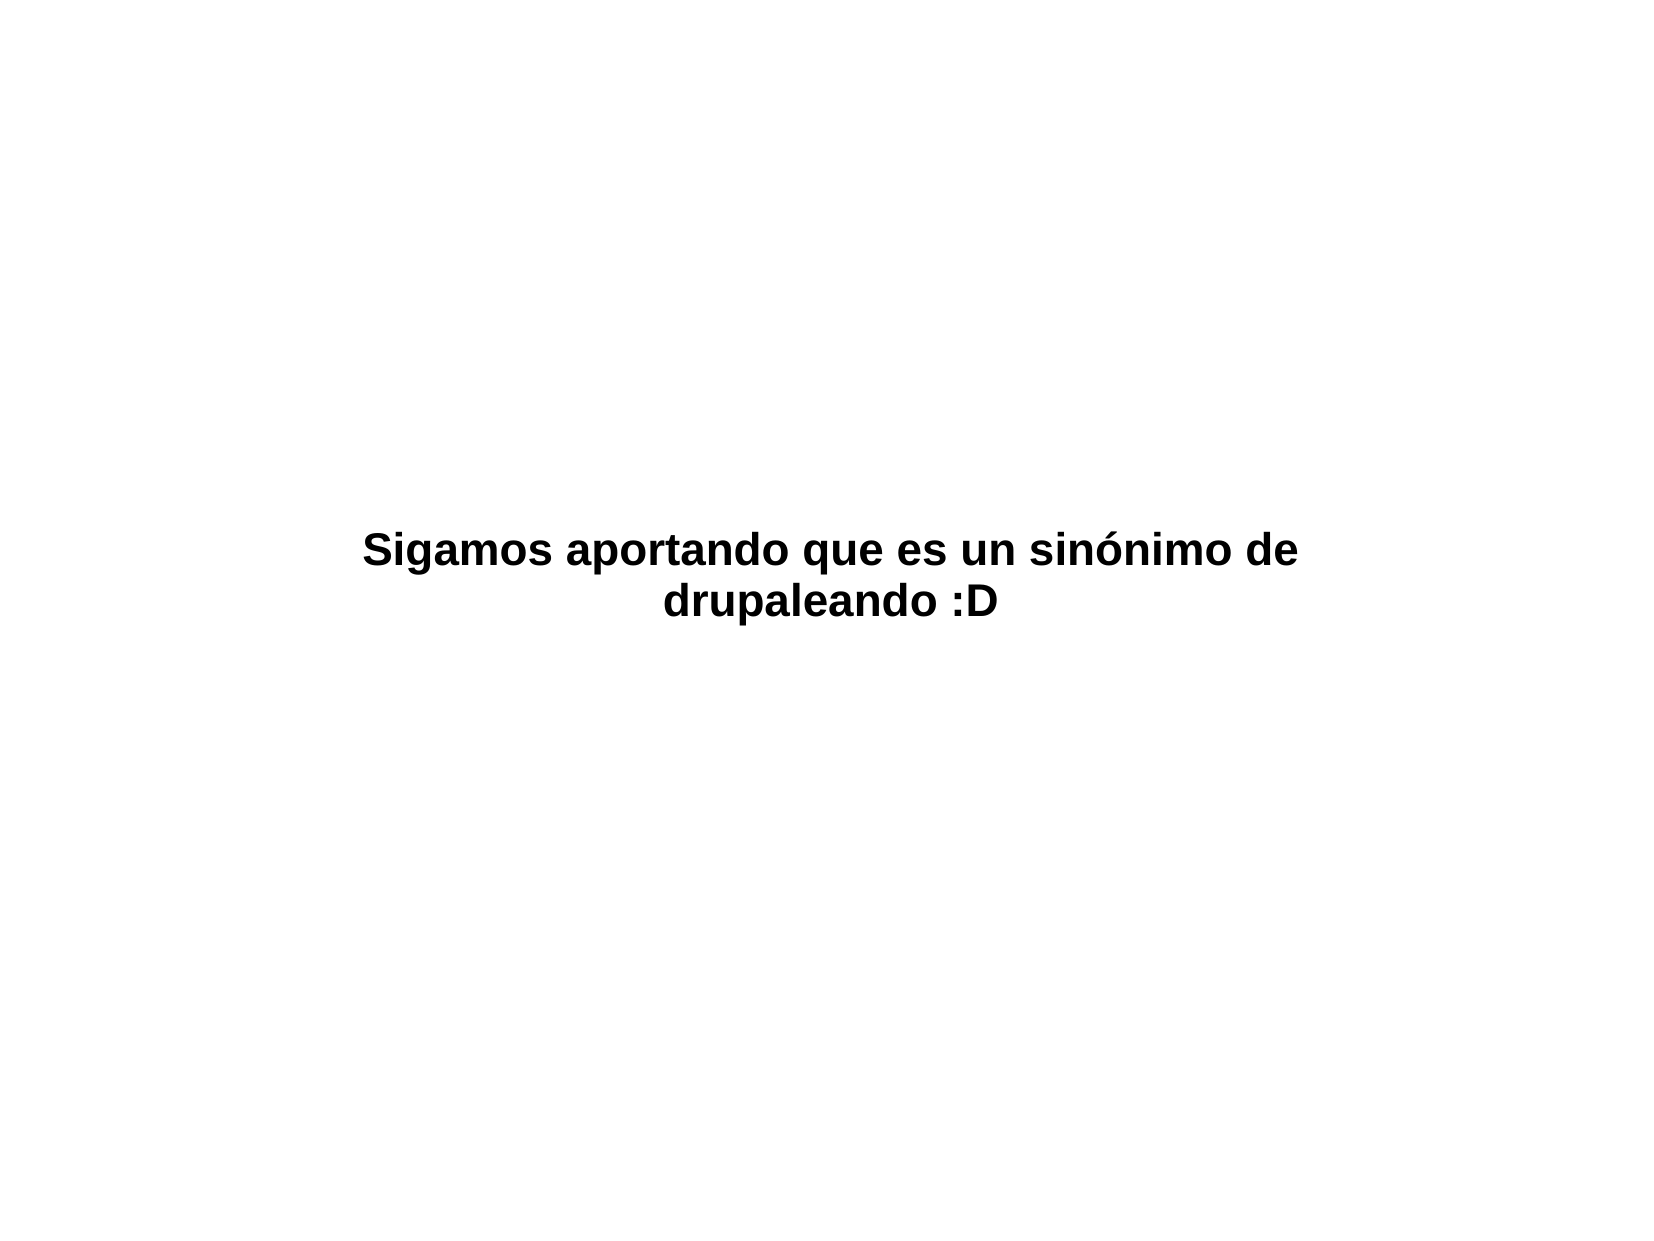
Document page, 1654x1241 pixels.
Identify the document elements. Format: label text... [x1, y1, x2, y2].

text_box Sigamos aportando que es un sinónimo de drupaleando :D [327, 516, 1335, 637]
